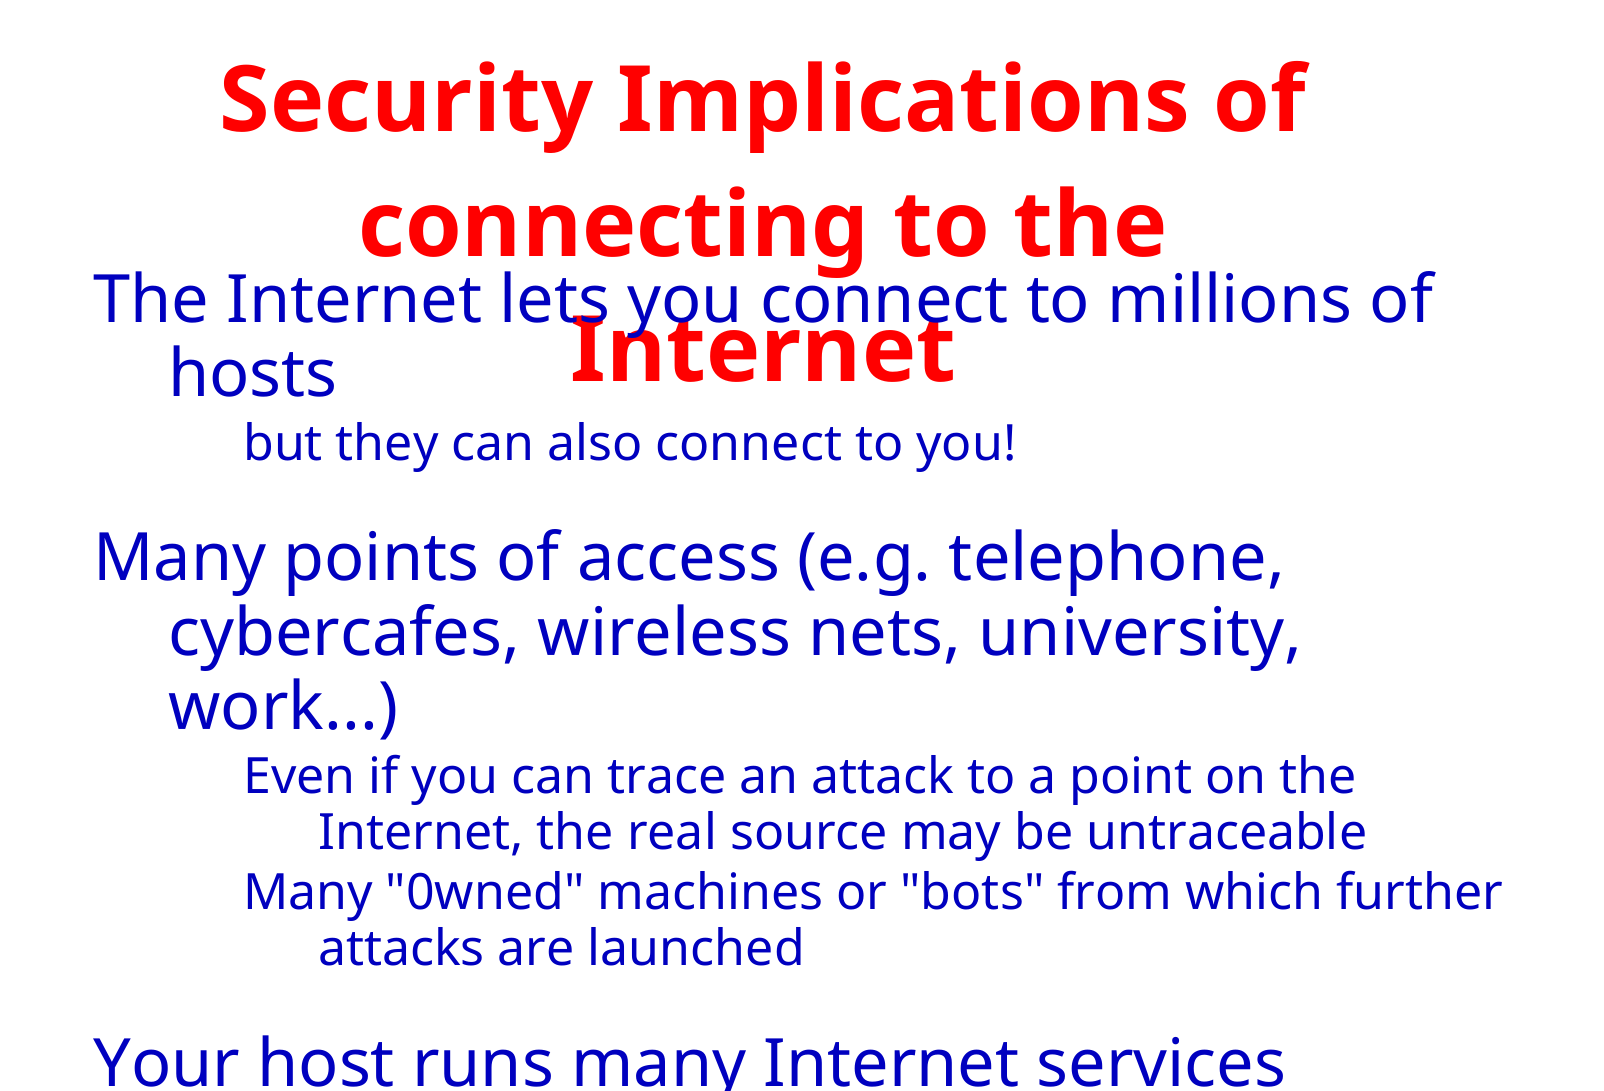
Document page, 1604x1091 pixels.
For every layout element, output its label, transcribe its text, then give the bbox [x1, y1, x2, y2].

title Security Implications of connecting to the Internet [194, 33, 1333, 259]
list The Internet lets you connect to millions of hosts but they can also connect to you! Many points of access (e.g. telephone, cybercafes, wireless nets, university, work...) Even if you can trace an attack to a point on the Internet, the real source may be untraceable Many "0wned" machines or "bots" from which further attacks are launched Your host runs many Internet services Many potential points of vulnerability Many servers run as "root"! (buffer overflows) [93, 262, 1538, 1091]
